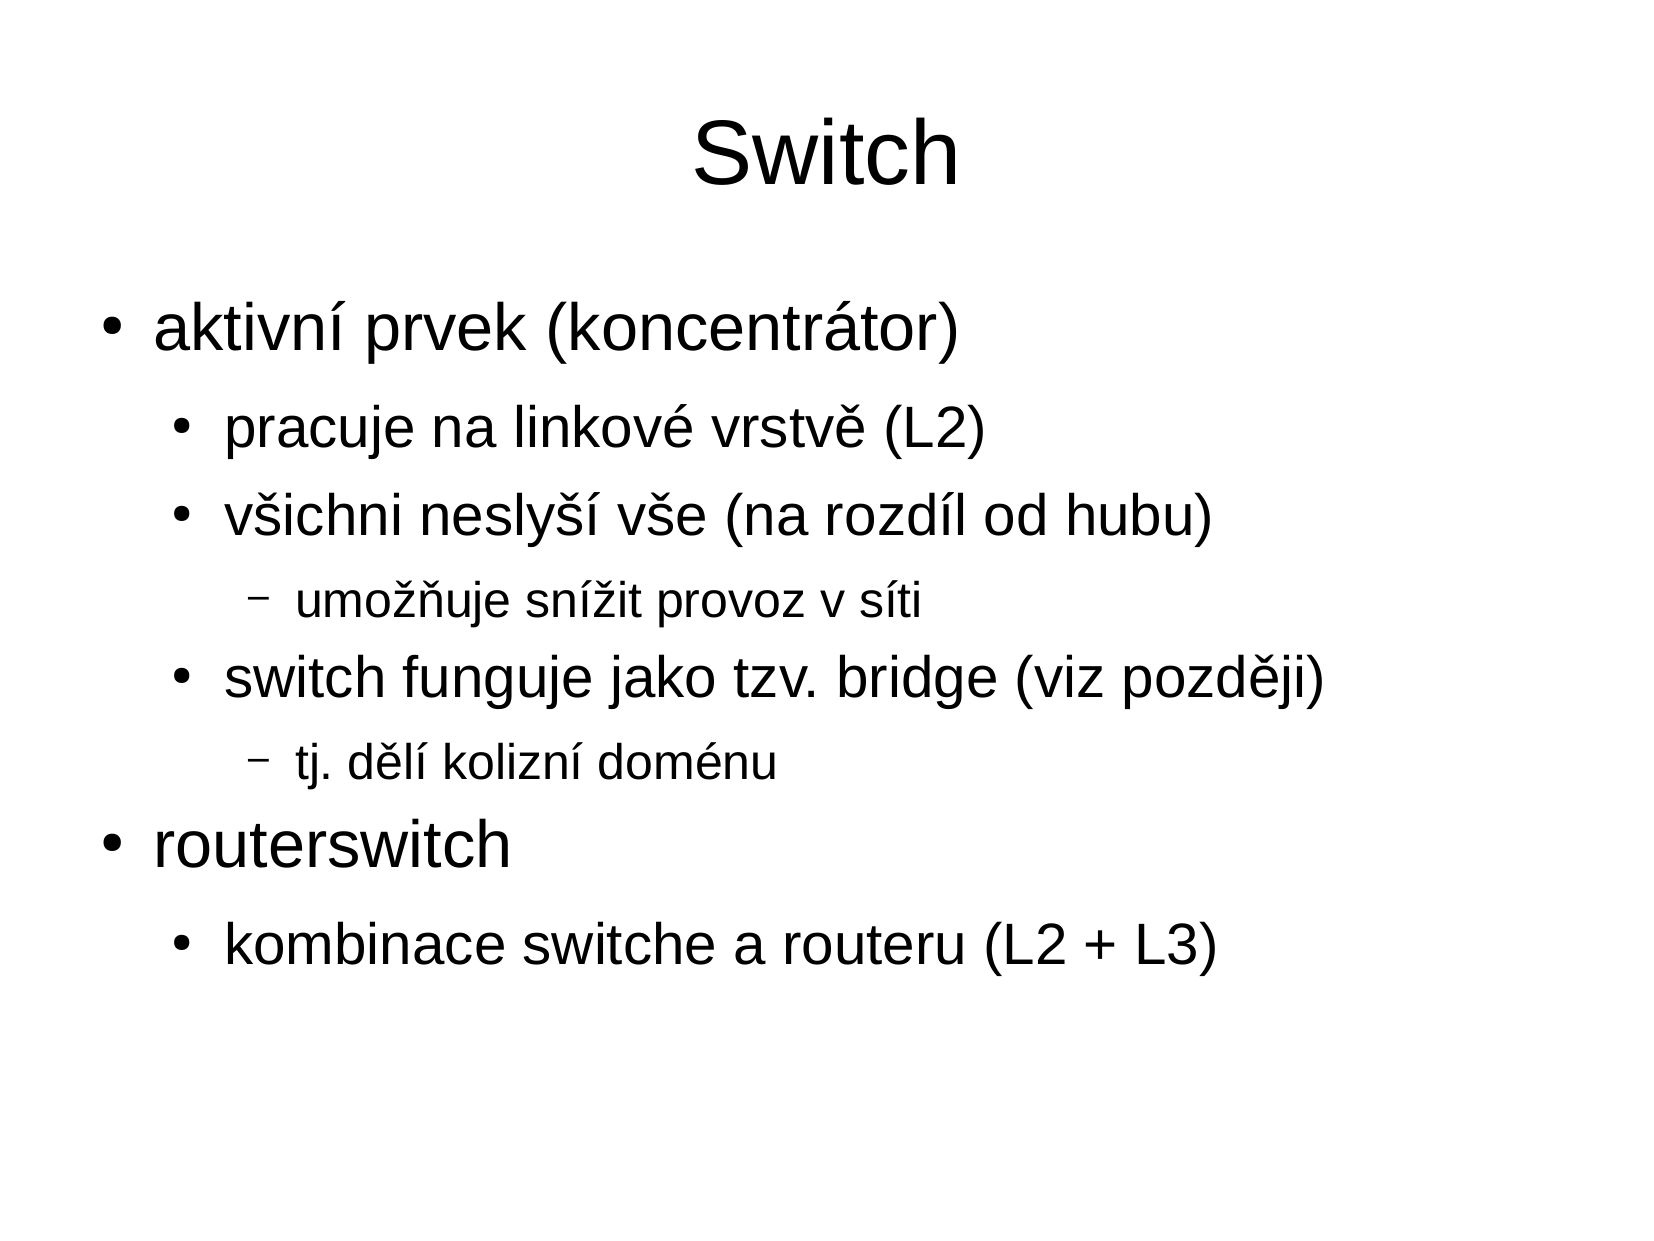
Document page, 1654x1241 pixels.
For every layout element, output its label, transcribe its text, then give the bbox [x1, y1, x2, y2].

title Switch [82, 56, 1571, 250]
list aktivní prvek (koncentrátor) pracuje na linkové vrstvě (L2) všichni neslyší vše (na rozdíl od hubu) umožňuje snížit provoz v síti switch funguje jako tzv. bridge (viz později) tj. dělí kolizní doménu routerswitch kombinace switche a routeru (L2 + L3) [82, 290, 1571, 1094]
